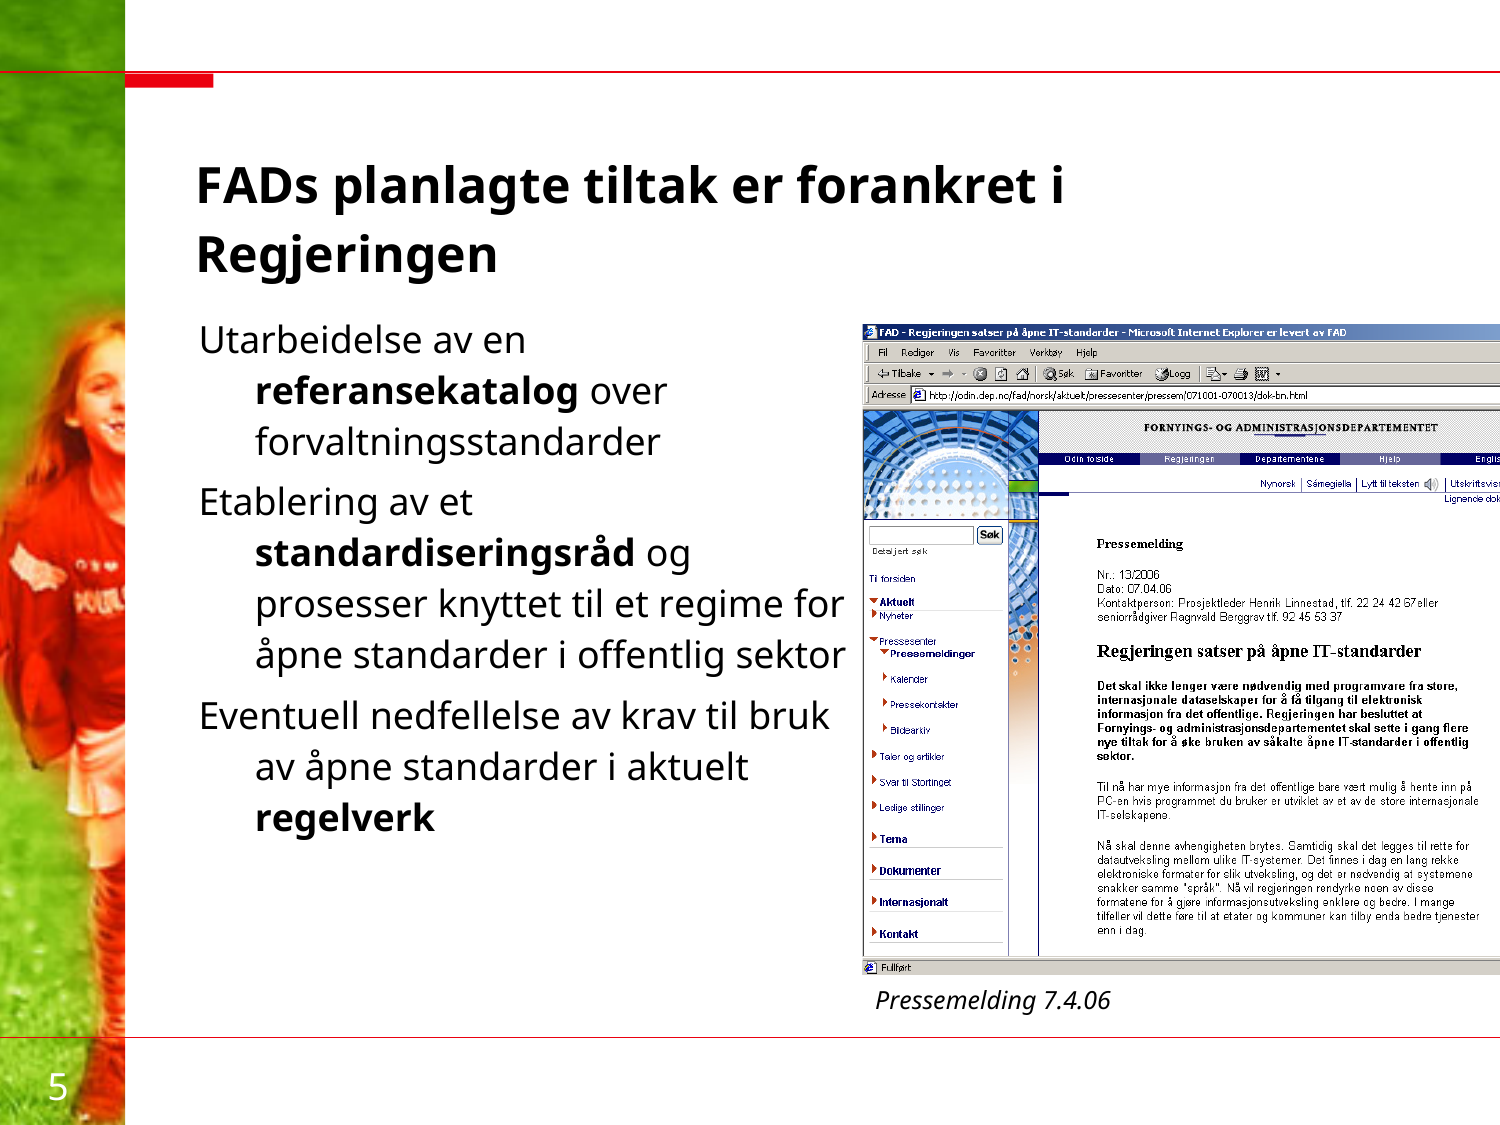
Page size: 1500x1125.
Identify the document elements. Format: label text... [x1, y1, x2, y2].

picture [0, 73, 126, 1037]
picture [862, 324, 1500, 976]
picture [0, 1038, 126, 1125]
list Utarbeidelse av en referansekatalog over forvaltningsstandarder Etablering av et standardiseringsråd og prosesser knyttet til et regime for åpne standarder i offentlig sektor Eventuell nedfellelse av krav til bruk av åpne standarder i aktuelt regelverk [183, 305, 875, 981]
title FADs planlagte tiltak er forankret i Regjeringen [180, 151, 1246, 287]
text_box Pressemelding 7.4.06 [860, 974, 1127, 1025]
picture [0, 0, 126, 71]
